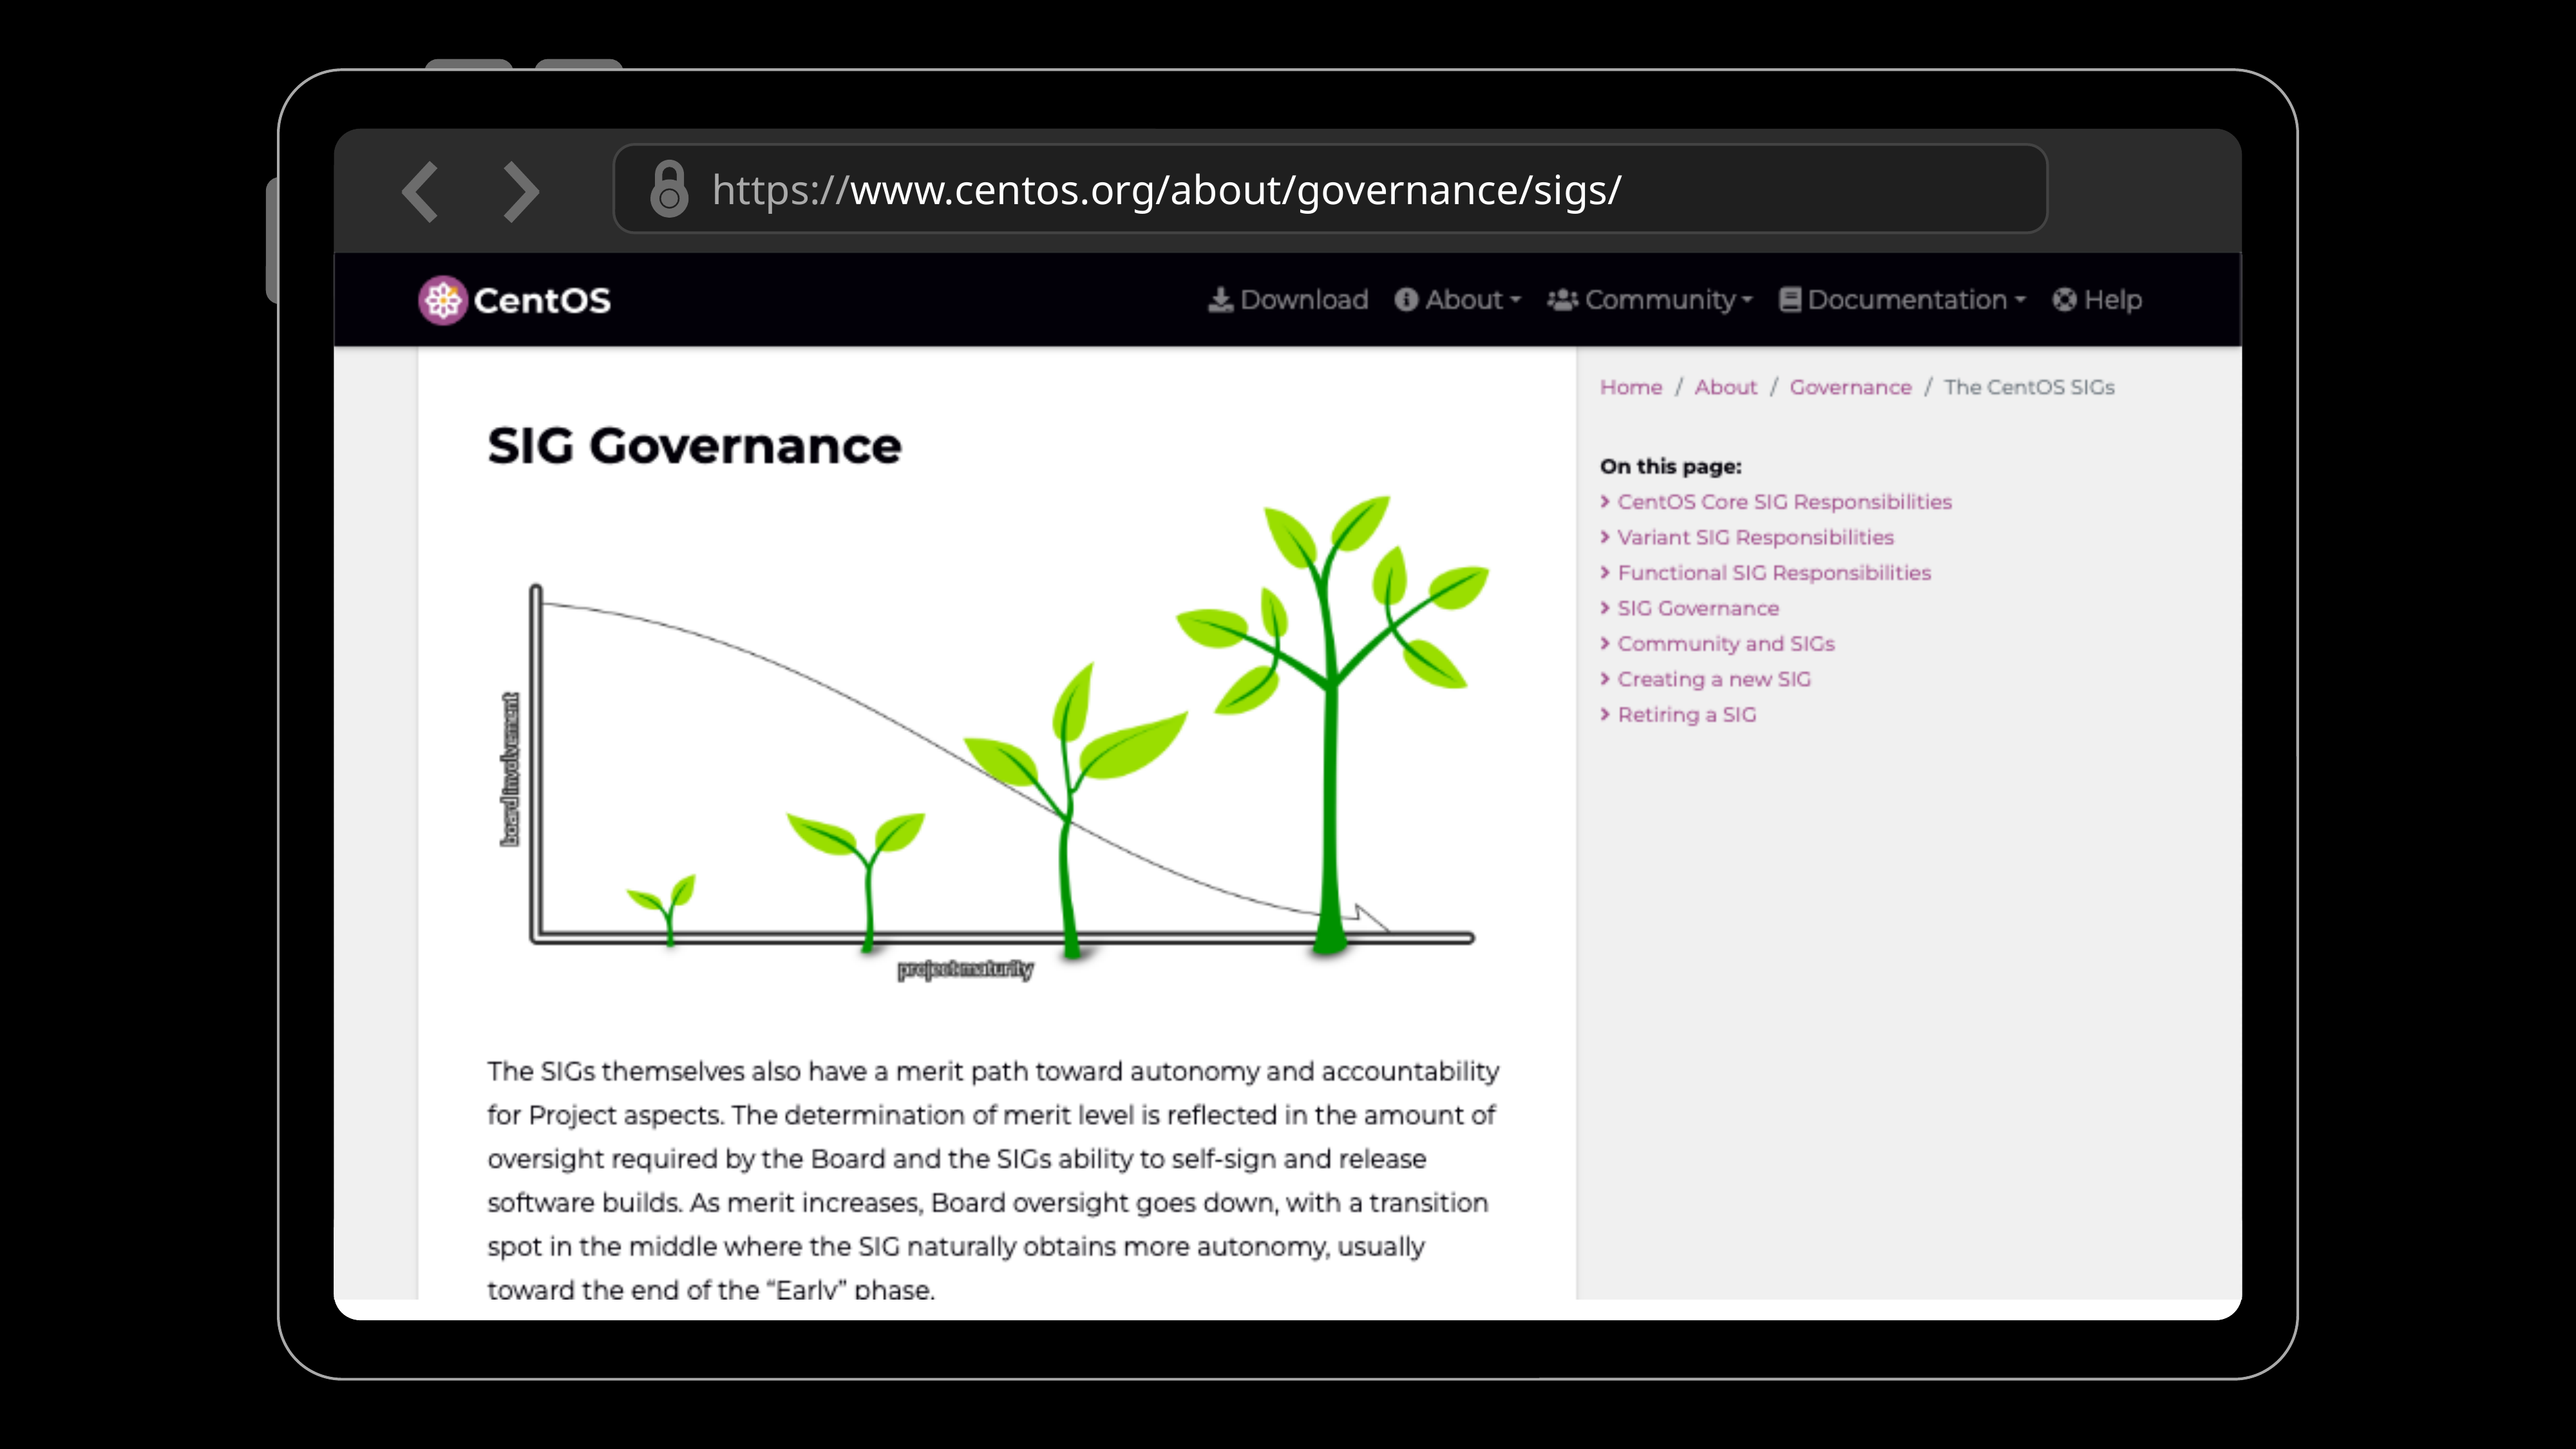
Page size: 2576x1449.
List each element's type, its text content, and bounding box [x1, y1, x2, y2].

text_box https://www.centos.org/about/governance/sigs/ [706, 158, 1715, 218]
picture [334, 252, 2242, 1300]
text_box [265, 59, 2298, 1379]
